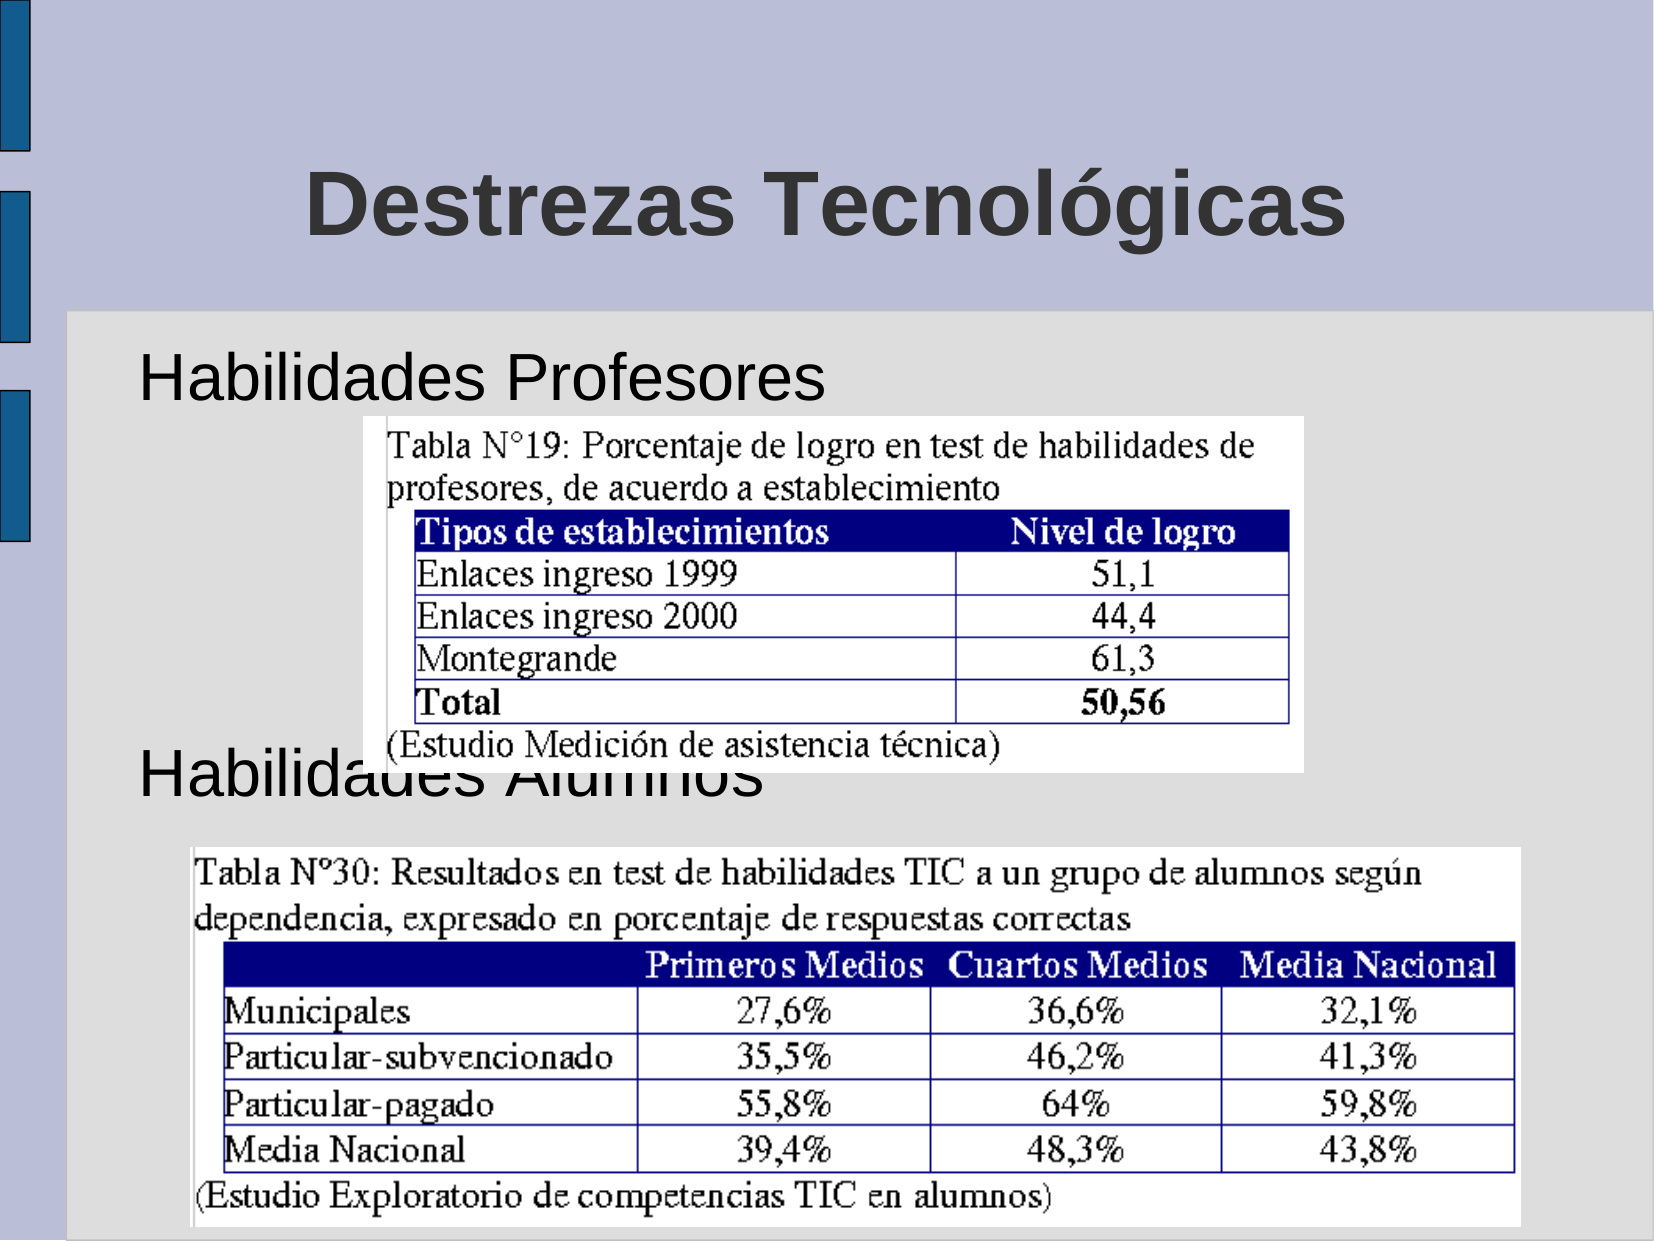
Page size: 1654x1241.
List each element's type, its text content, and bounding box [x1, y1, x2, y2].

picture [190, 847, 1521, 1227]
picture [363, 416, 1304, 773]
list Habilidades Profesores Habilidades Alumnos [121, 344, 1534, 1206]
title Destrezas Tecnológicas [121, 102, 1534, 311]
